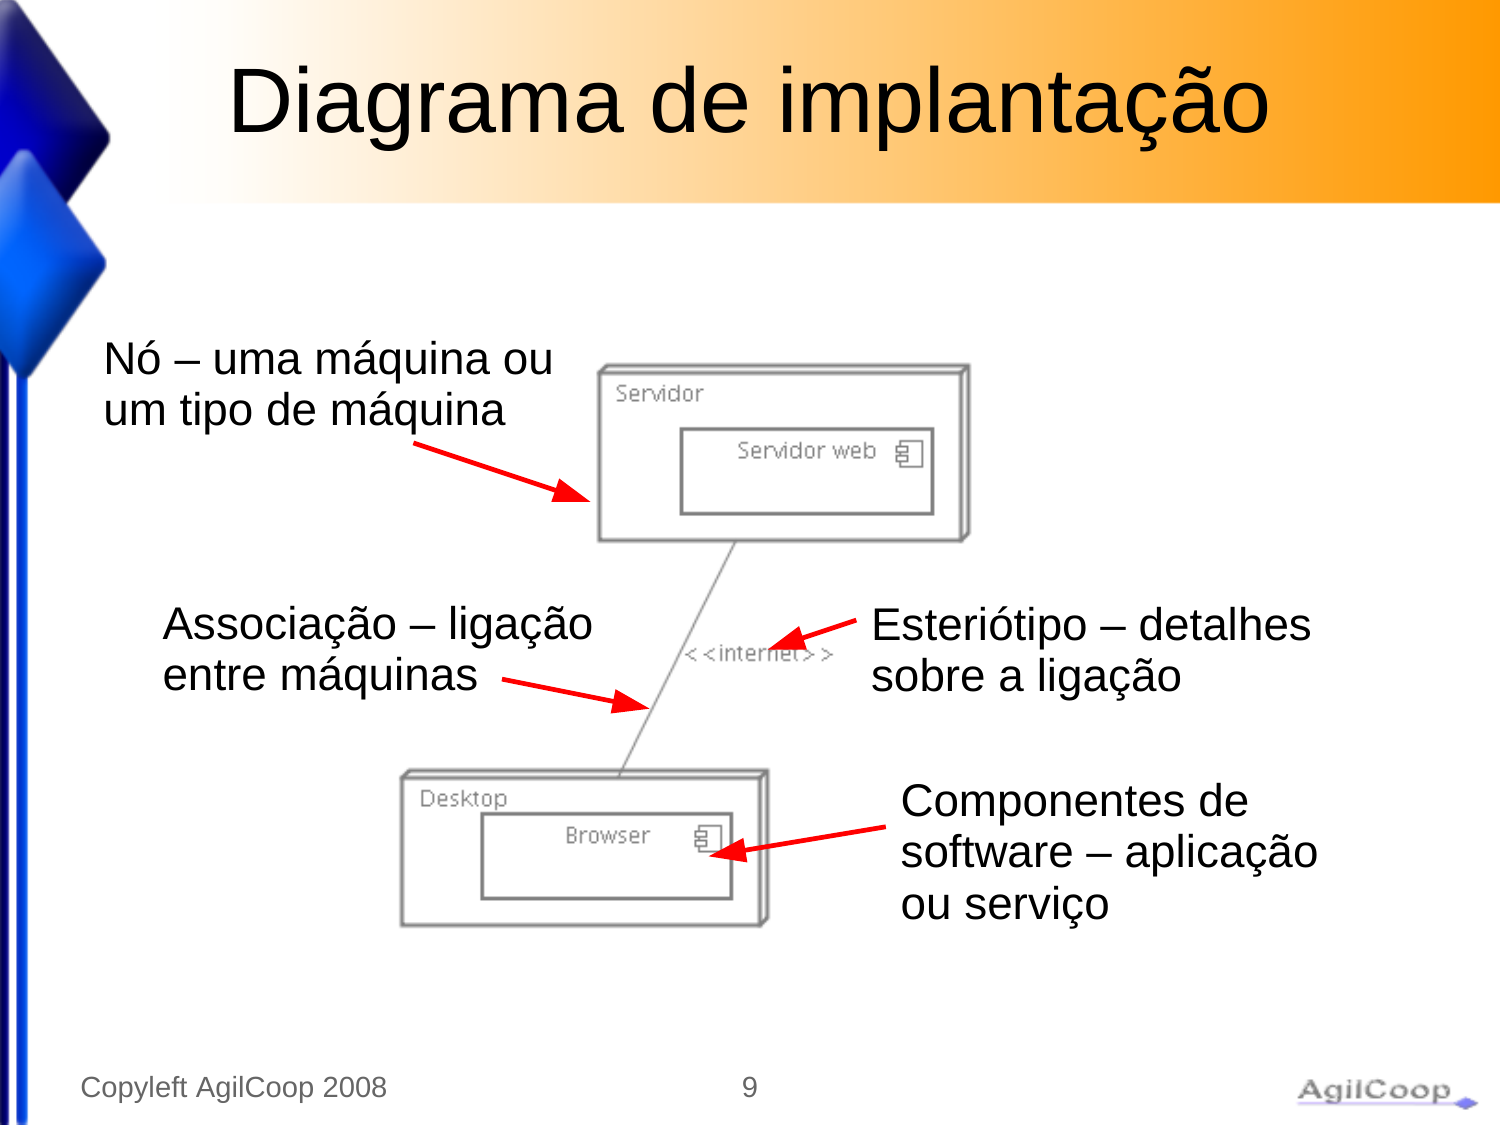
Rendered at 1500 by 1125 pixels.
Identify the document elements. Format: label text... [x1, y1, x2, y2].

text_box Associação – ligação entre máquinas [147, 590, 650, 711]
picture [0, 0, 1500, 1125]
text_box Nó – uma máquina ou um tipo de máquina [88, 325, 591, 446]
text_box [354, 324, 1152, 1004]
text_box Componentes de software – aplicação ou serviço [885, 767, 1388, 941]
title Diagrama de implantação [75, 14, 1425, 188]
text_box Esteriótipo – detalhes sobre a ligação [856, 591, 1359, 712]
